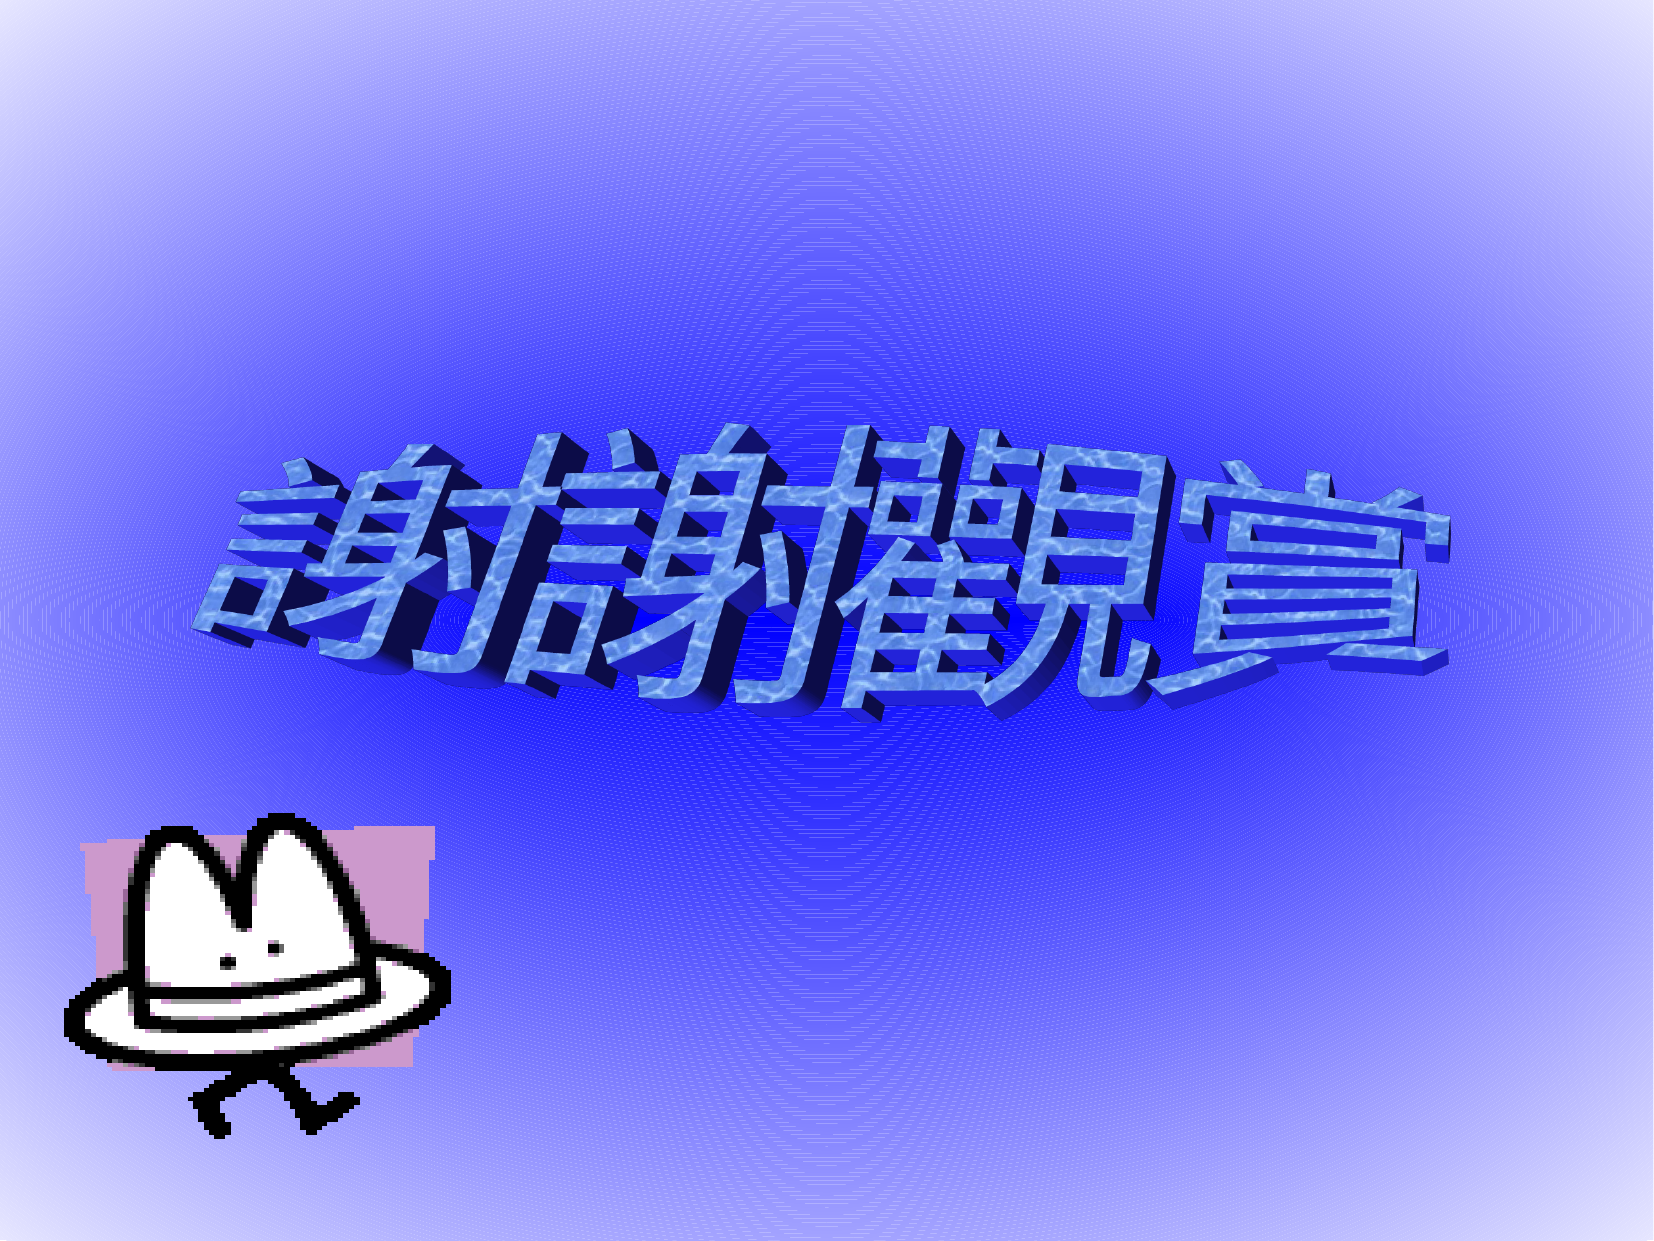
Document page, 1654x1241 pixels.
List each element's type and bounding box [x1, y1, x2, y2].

picture [59, 797, 473, 1152]
